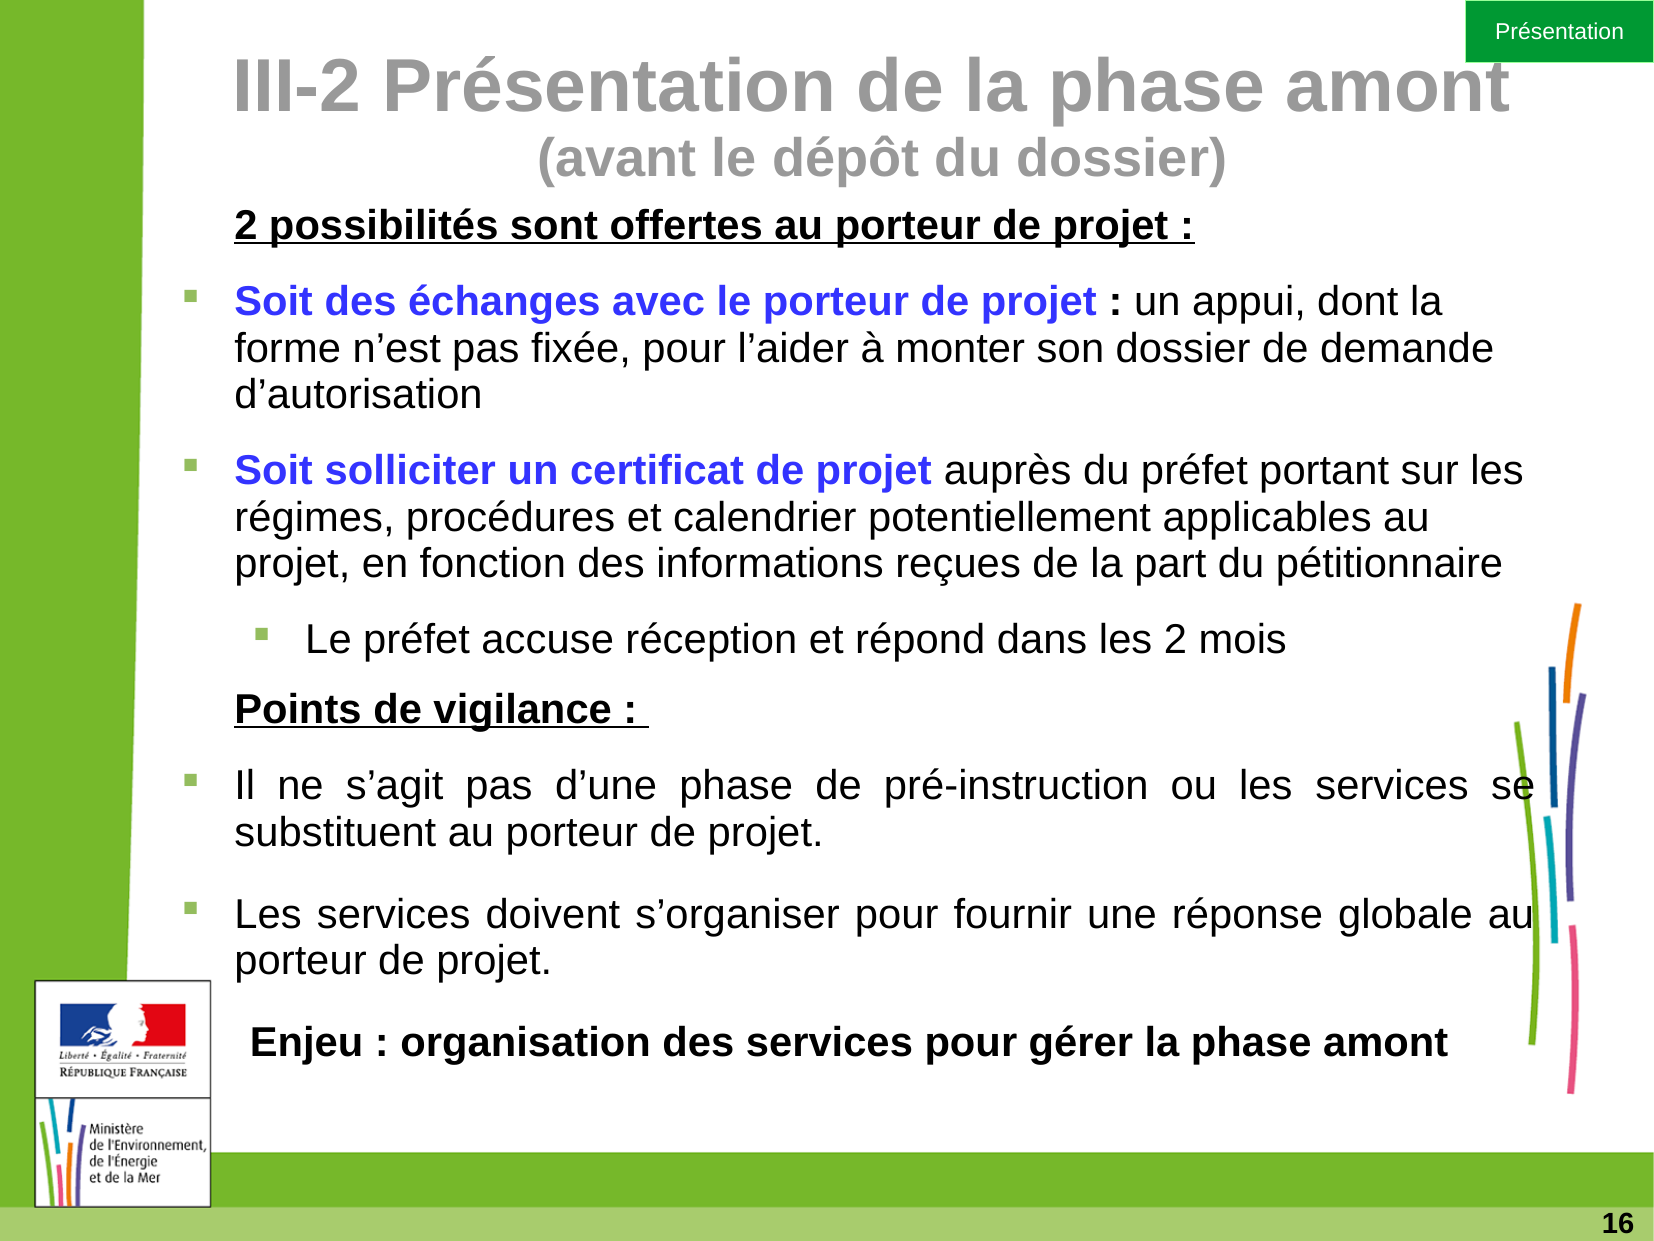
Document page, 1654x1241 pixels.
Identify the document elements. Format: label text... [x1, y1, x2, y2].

picture [0, 0, 1654, 1241]
list 2 possibilités sont offertes au porteur de projet : Soit des échanges avec le porteur de projet : un appui, dont la forme n’est pas fixée, pour l’aider à monter son dossier de demande d’autorisation Soit solliciter un certificat de projet auprès du préfet portant sur les régimes, procédures et calendrier potentiellement applicables au projet, en fonction des informations reçues de la part du pétitionnaire Le préfet accuse réception et répond dans les 2 mois Points de vigilance : Il ne s’agit pas d’une phase de pré-instruction ou les services se substituent au porteur de projet. Les services doivent s’organiser pour fournir une réponse globale au porteur de projet. Enjeu : organisation des services pour gérer la phase amont [163, 202, 1536, 1148]
title III-2 Présentation de la phase amont (avant le dépôt du dossier) [138, 33, 1627, 198]
text_box Présentation [1465, 0, 1654, 63]
